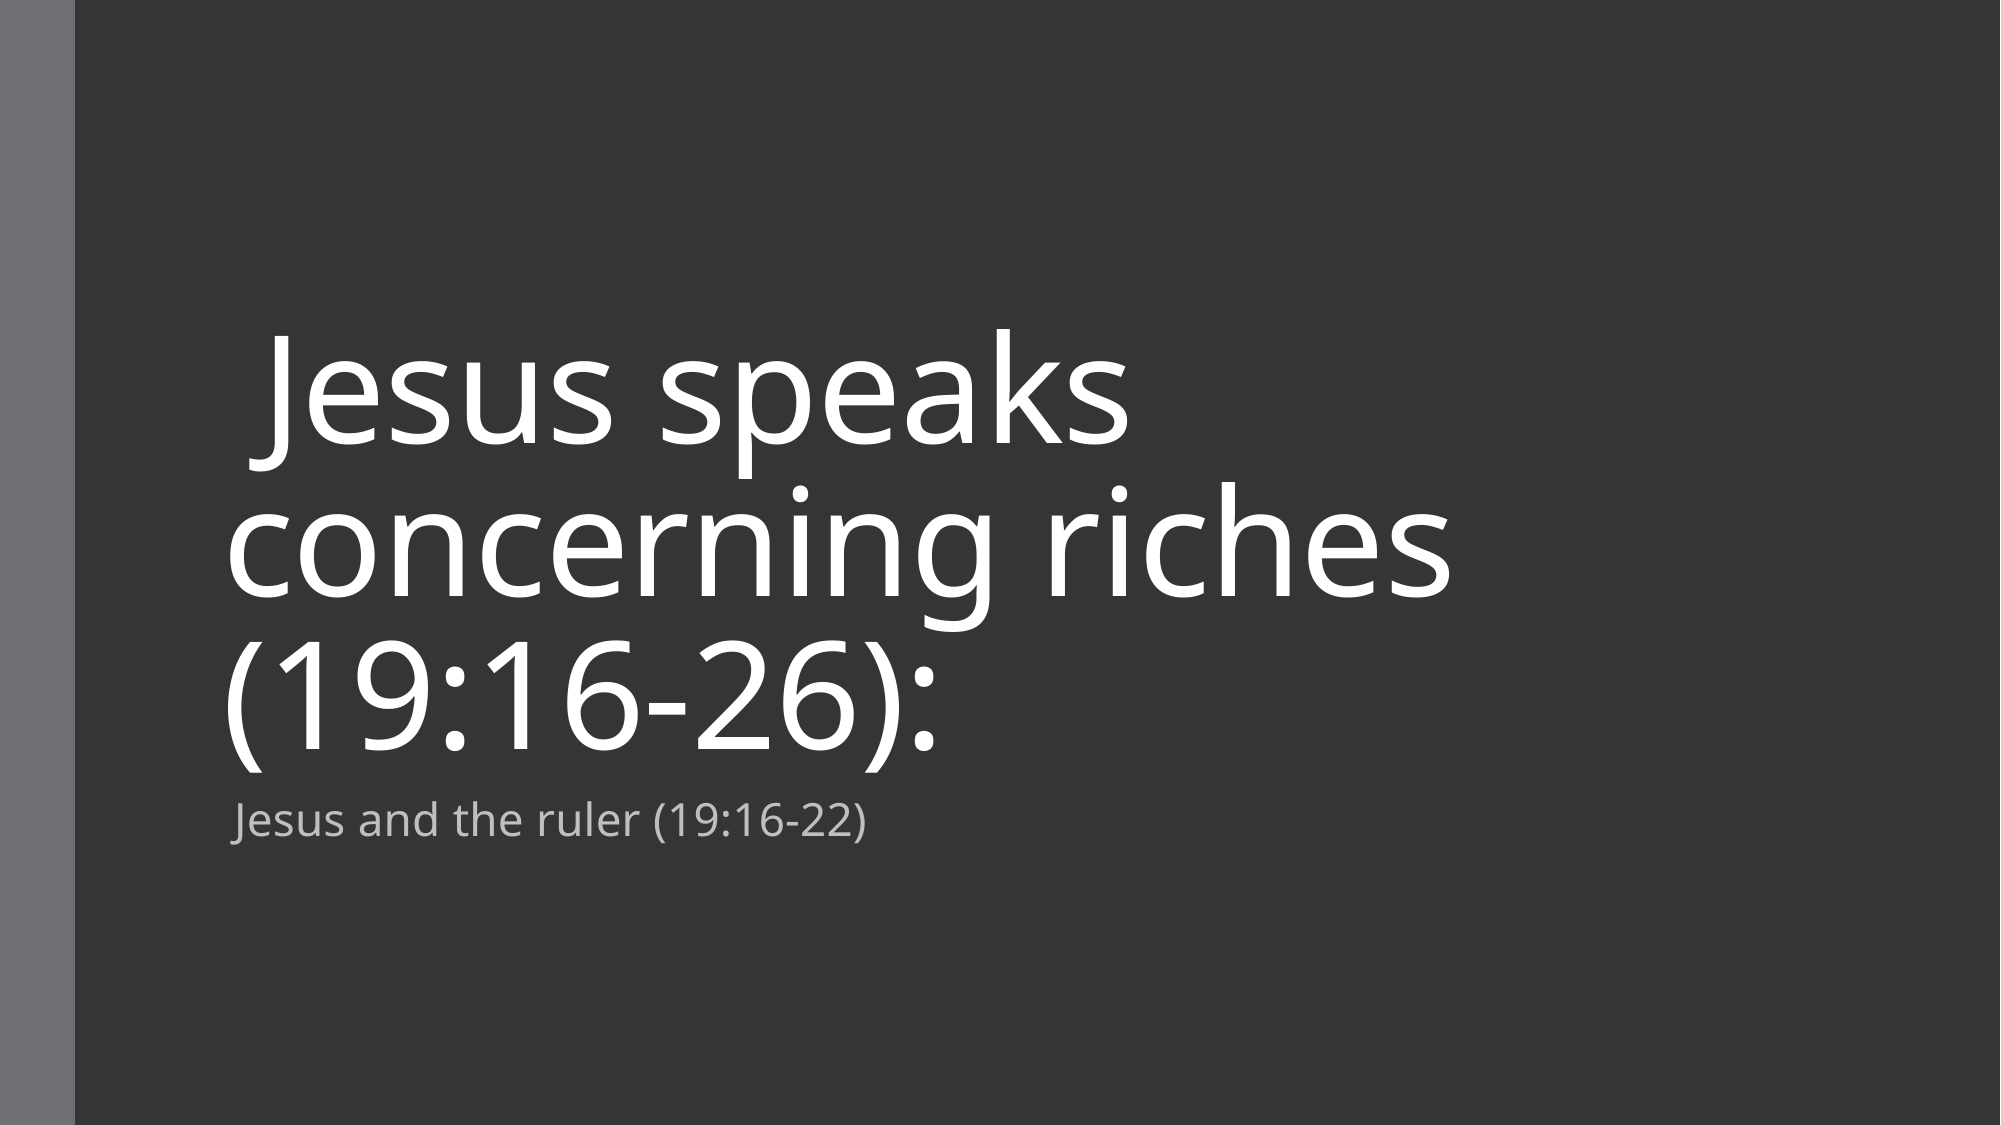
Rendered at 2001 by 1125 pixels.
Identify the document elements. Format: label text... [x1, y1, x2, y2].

subtitle Jesus and the ruler (19:16-22) [206, 787, 1752, 1066]
title Jesus speaks concerning riches (19:16-26): [206, 124, 1752, 787]
